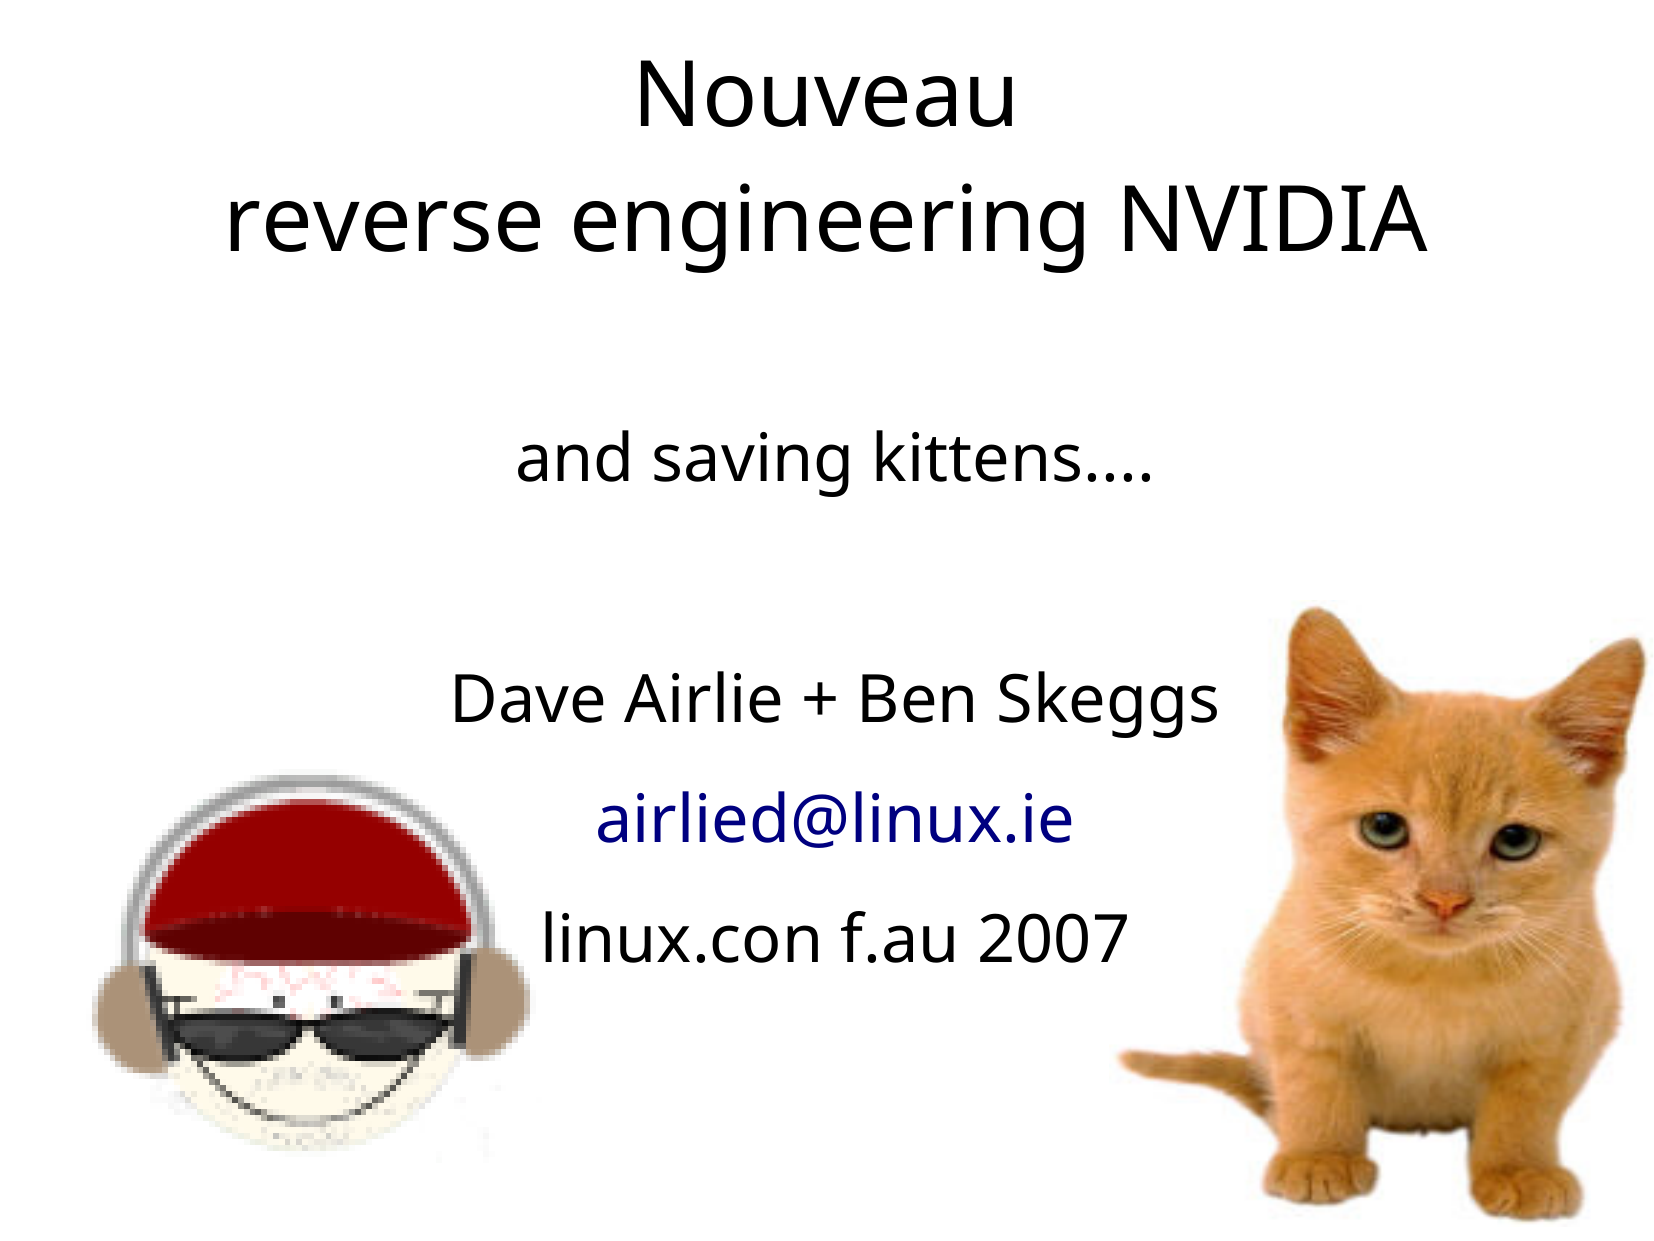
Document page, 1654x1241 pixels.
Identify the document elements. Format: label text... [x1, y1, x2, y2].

list and saving kittens.... Dave Airlie + Ben Skeggs airlied@linux.ie linux.con f.au 2007 [82, 290, 1571, 1109]
title Nouveau reverse engineering NVIDIA [82, 42, 1571, 264]
picture [1109, 600, 1654, 1227]
picture [75, 758, 542, 1163]
